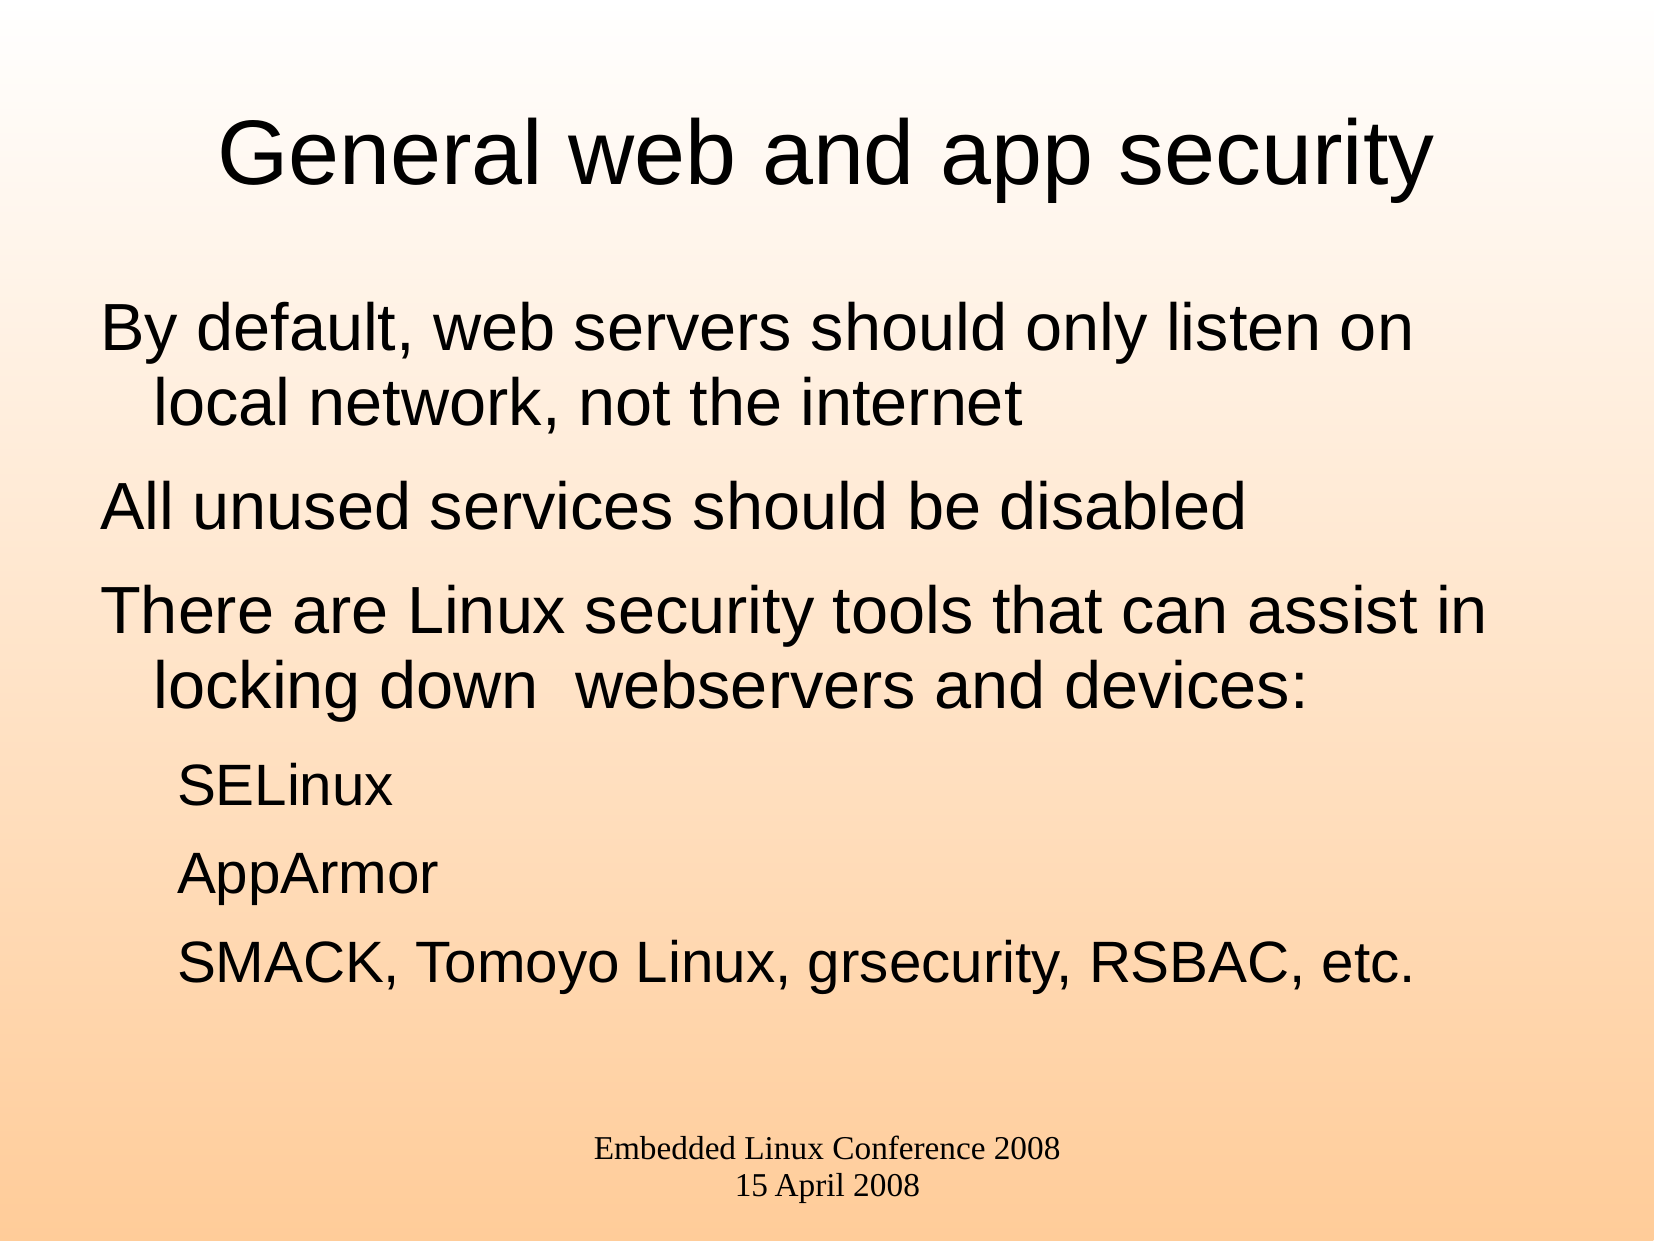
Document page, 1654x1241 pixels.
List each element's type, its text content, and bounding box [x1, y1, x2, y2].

title General web and app security [82, 56, 1571, 250]
list By default, web servers should only listen on local network, not the internet All unused services should be disabled There are Linux security tools that can assist in locking down webservers and devices: SELinux AppArmor SMACK, Tomoyo Linux, grsecurity, RSBAC, etc. [82, 290, 1571, 1094]
